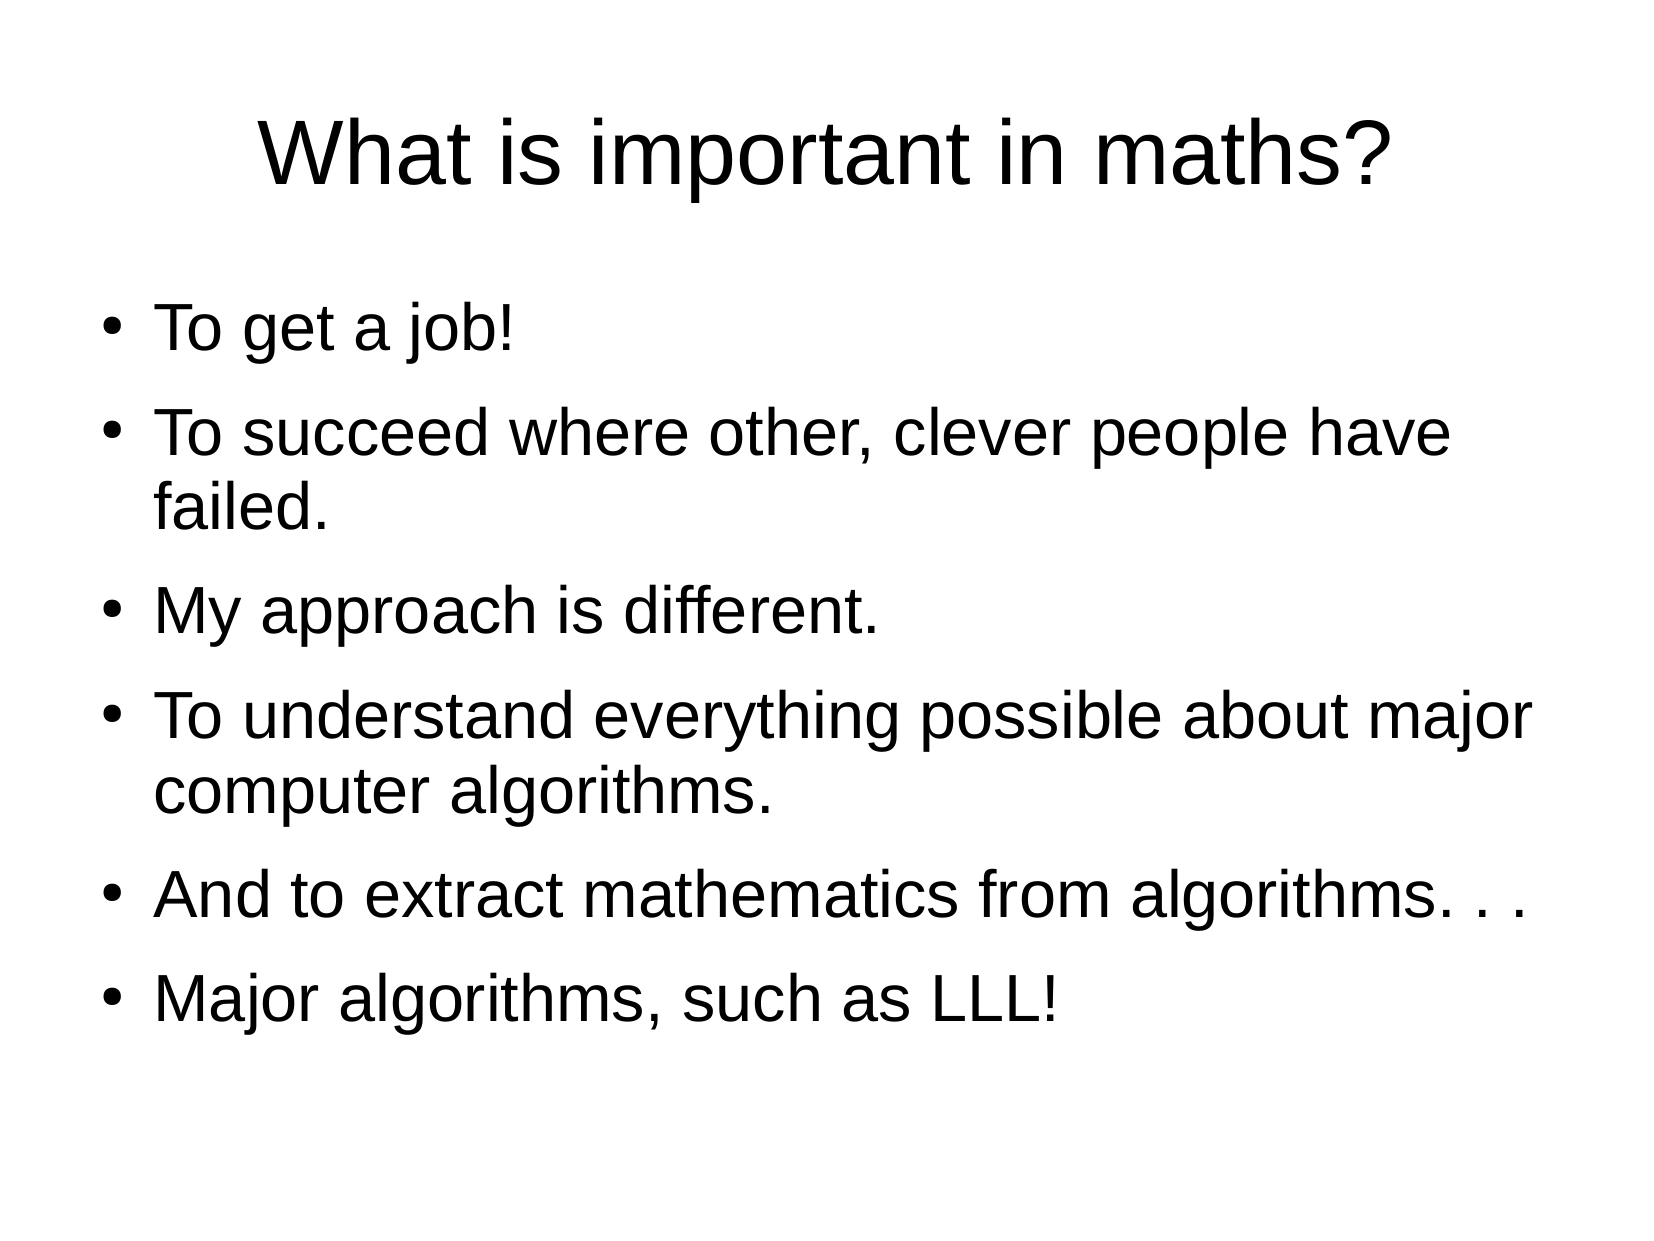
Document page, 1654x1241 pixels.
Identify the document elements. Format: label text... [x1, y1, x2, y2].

title What is important in maths? [82, 49, 1571, 257]
list To get a job! To succeed where other, clever people have failed. My approach is different. To understand everything possible about major computer algorithms. And to extract mathematics from algorithms. . . Major algorithms, such as LLL! [82, 290, 1571, 1109]
